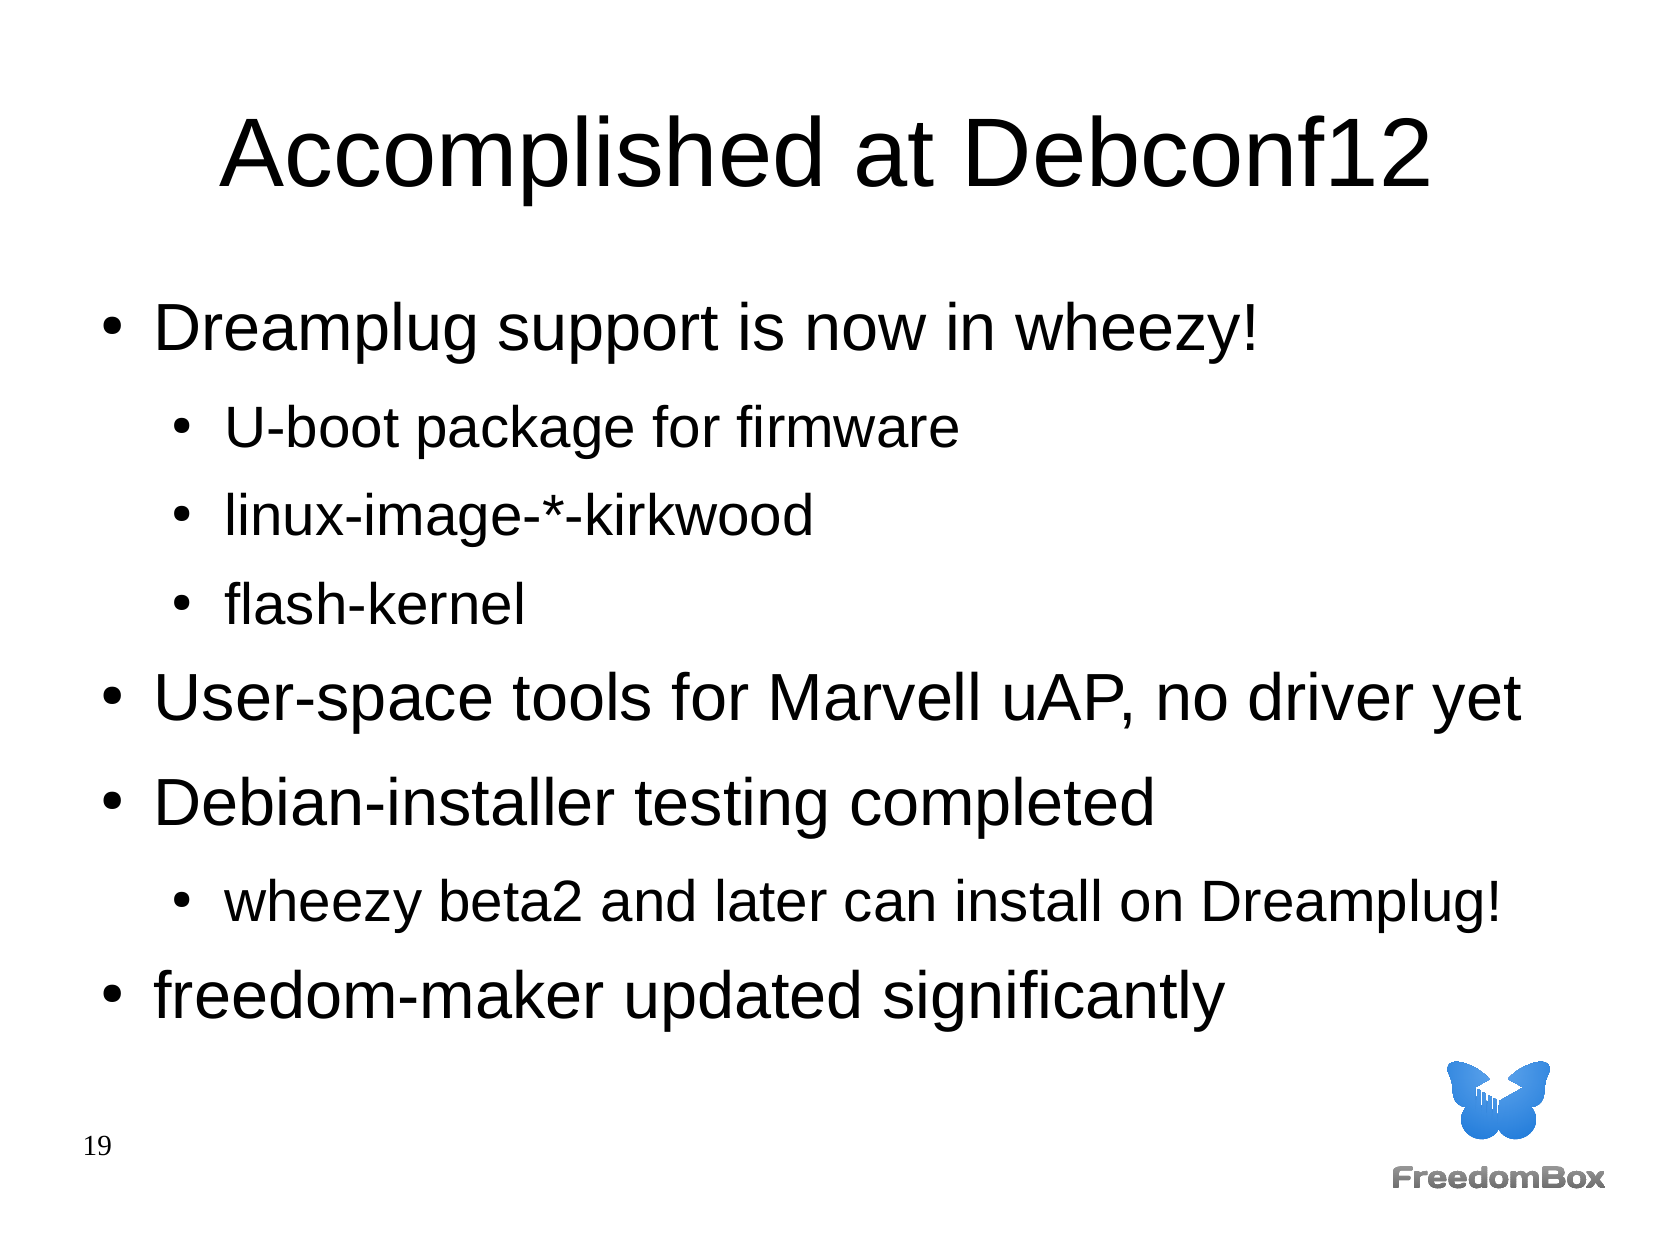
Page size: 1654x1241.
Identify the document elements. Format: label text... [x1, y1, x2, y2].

title Accomplished at Debconf12 [82, 49, 1571, 257]
list Dreamplug support is now in wheezy! U-boot package for firmware linux-image-*-kirkwood flash-kernel User-space tools for Marvell uAP, no driver yet Debian-installer testing completed wheezy beta2 and later can install on Dreamplug! freedom-maker updated significantly [82, 290, 1571, 1109]
